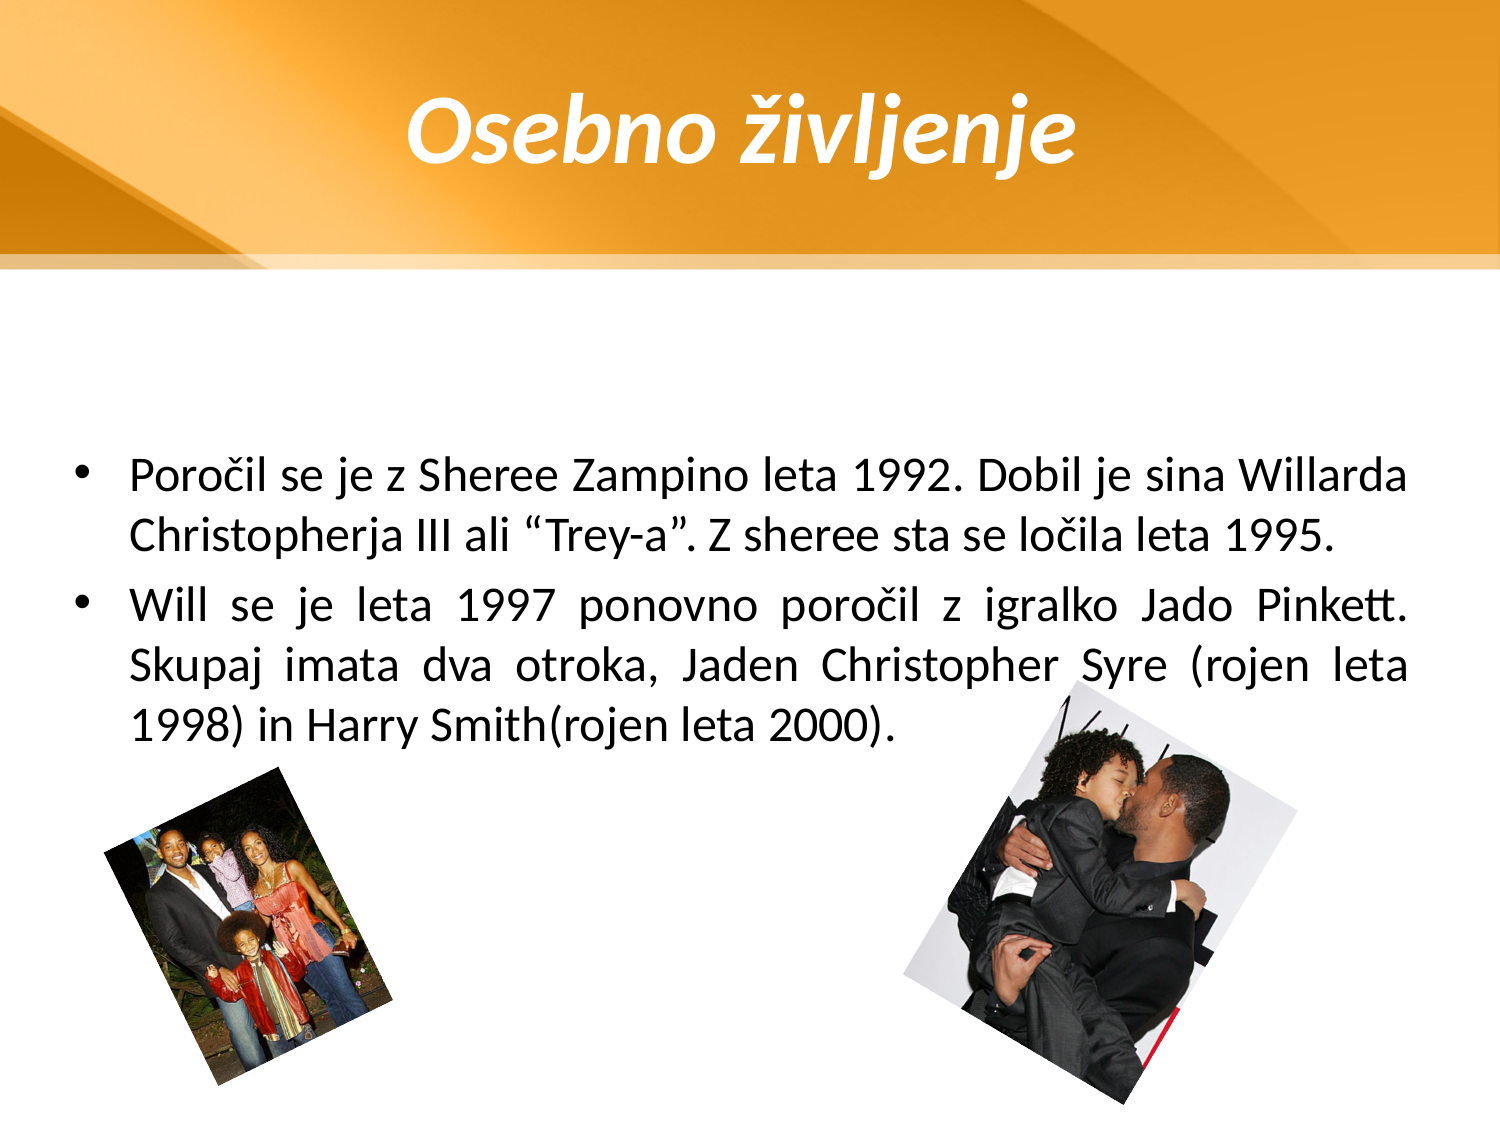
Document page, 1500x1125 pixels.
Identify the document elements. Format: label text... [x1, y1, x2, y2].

picture [0, 0, 1500, 1125]
title Osebno življenje [58, 23, 1425, 223]
list Poročil se je z Sheree Zampino leta 1992. Dobil je sina Willarda Christopherja III ali “Trey-a”. Z sheree sta se ločila leta 1995. Will se je leta 1997 ponovno poročil z igralko Jado Pinkett. Skupaj imata dva otroka, Jaden Christopher Syre (rojen leta 1998) in Harry Smith(rojen leta 2000). [58, 433, 1425, 1079]
